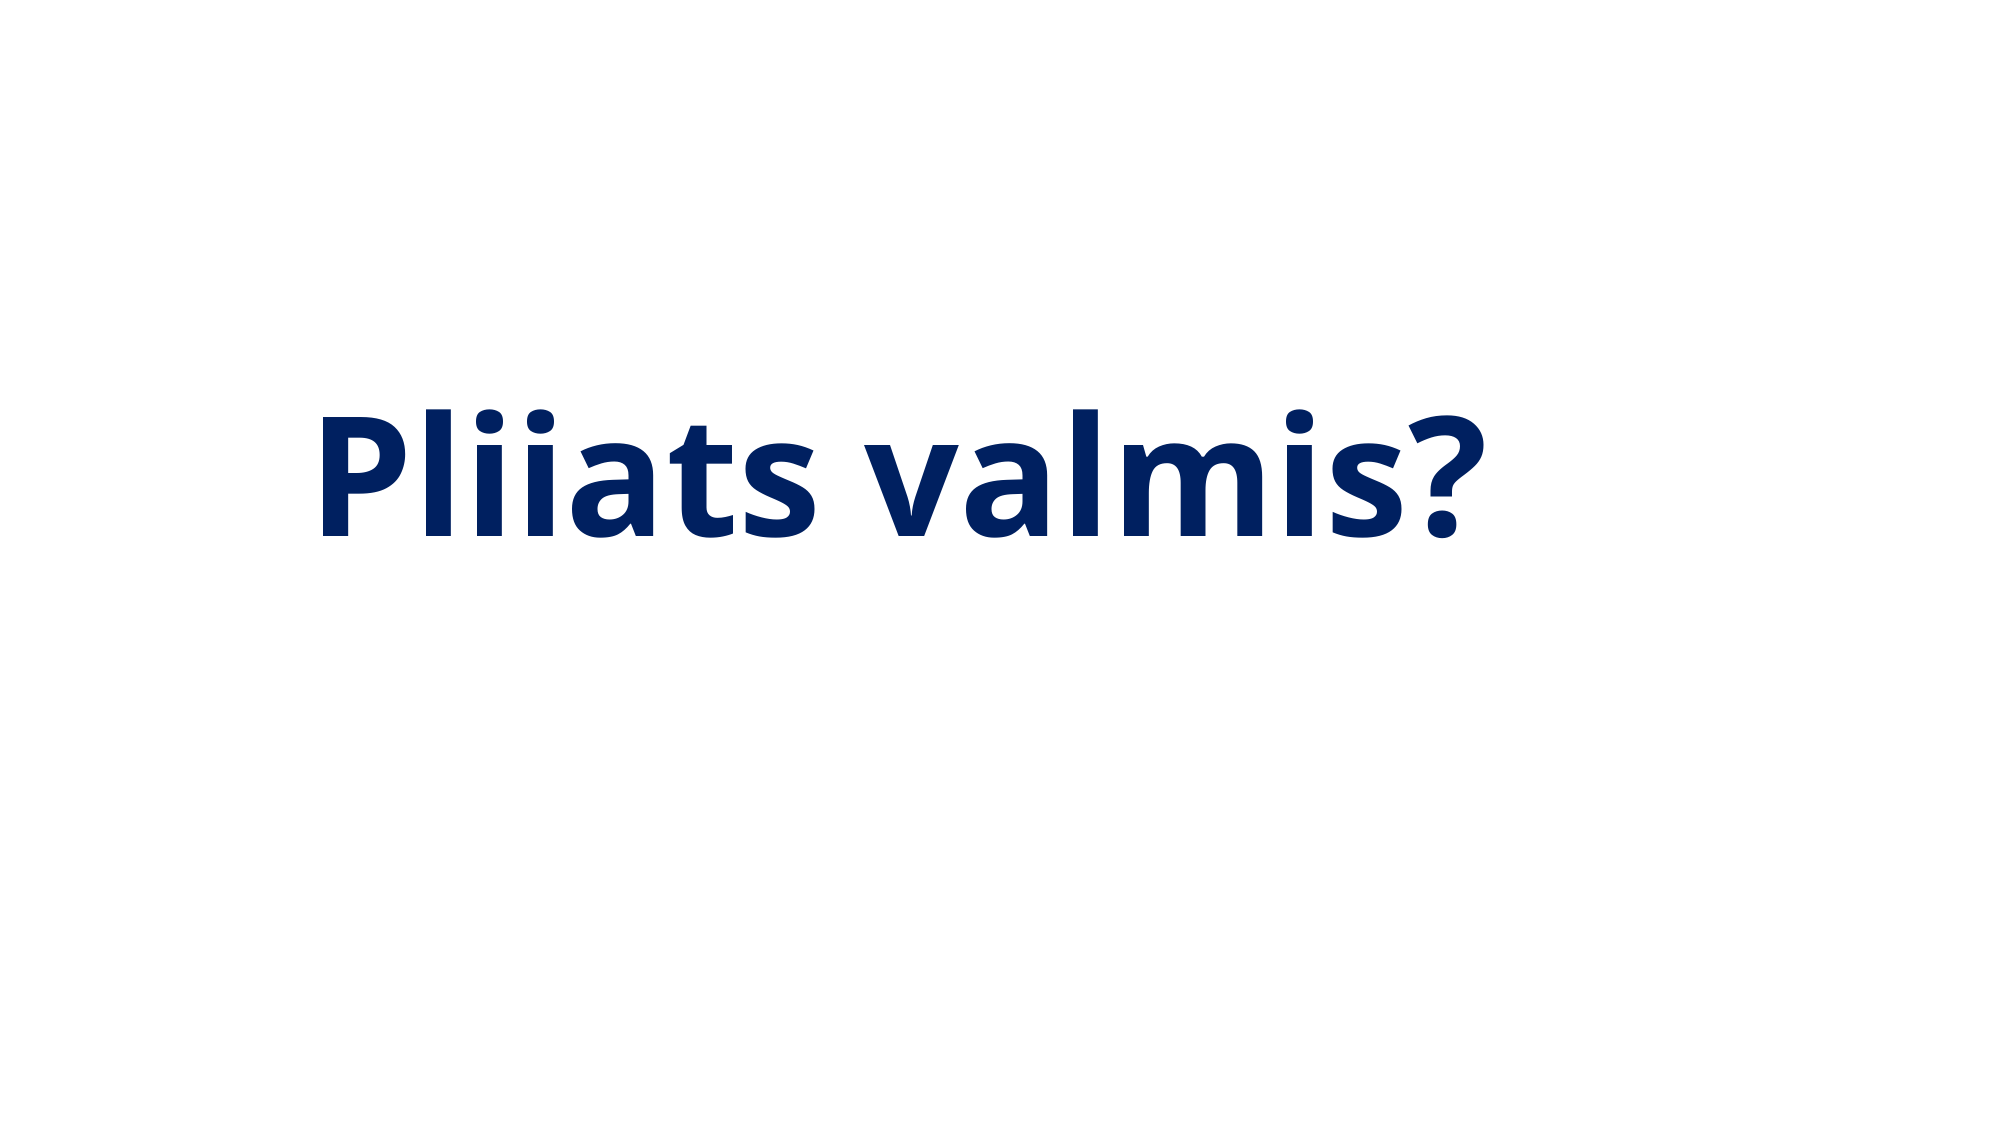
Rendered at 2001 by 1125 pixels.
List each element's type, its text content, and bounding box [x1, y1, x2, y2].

title Pliiats valmis? [159, 304, 1638, 661]
